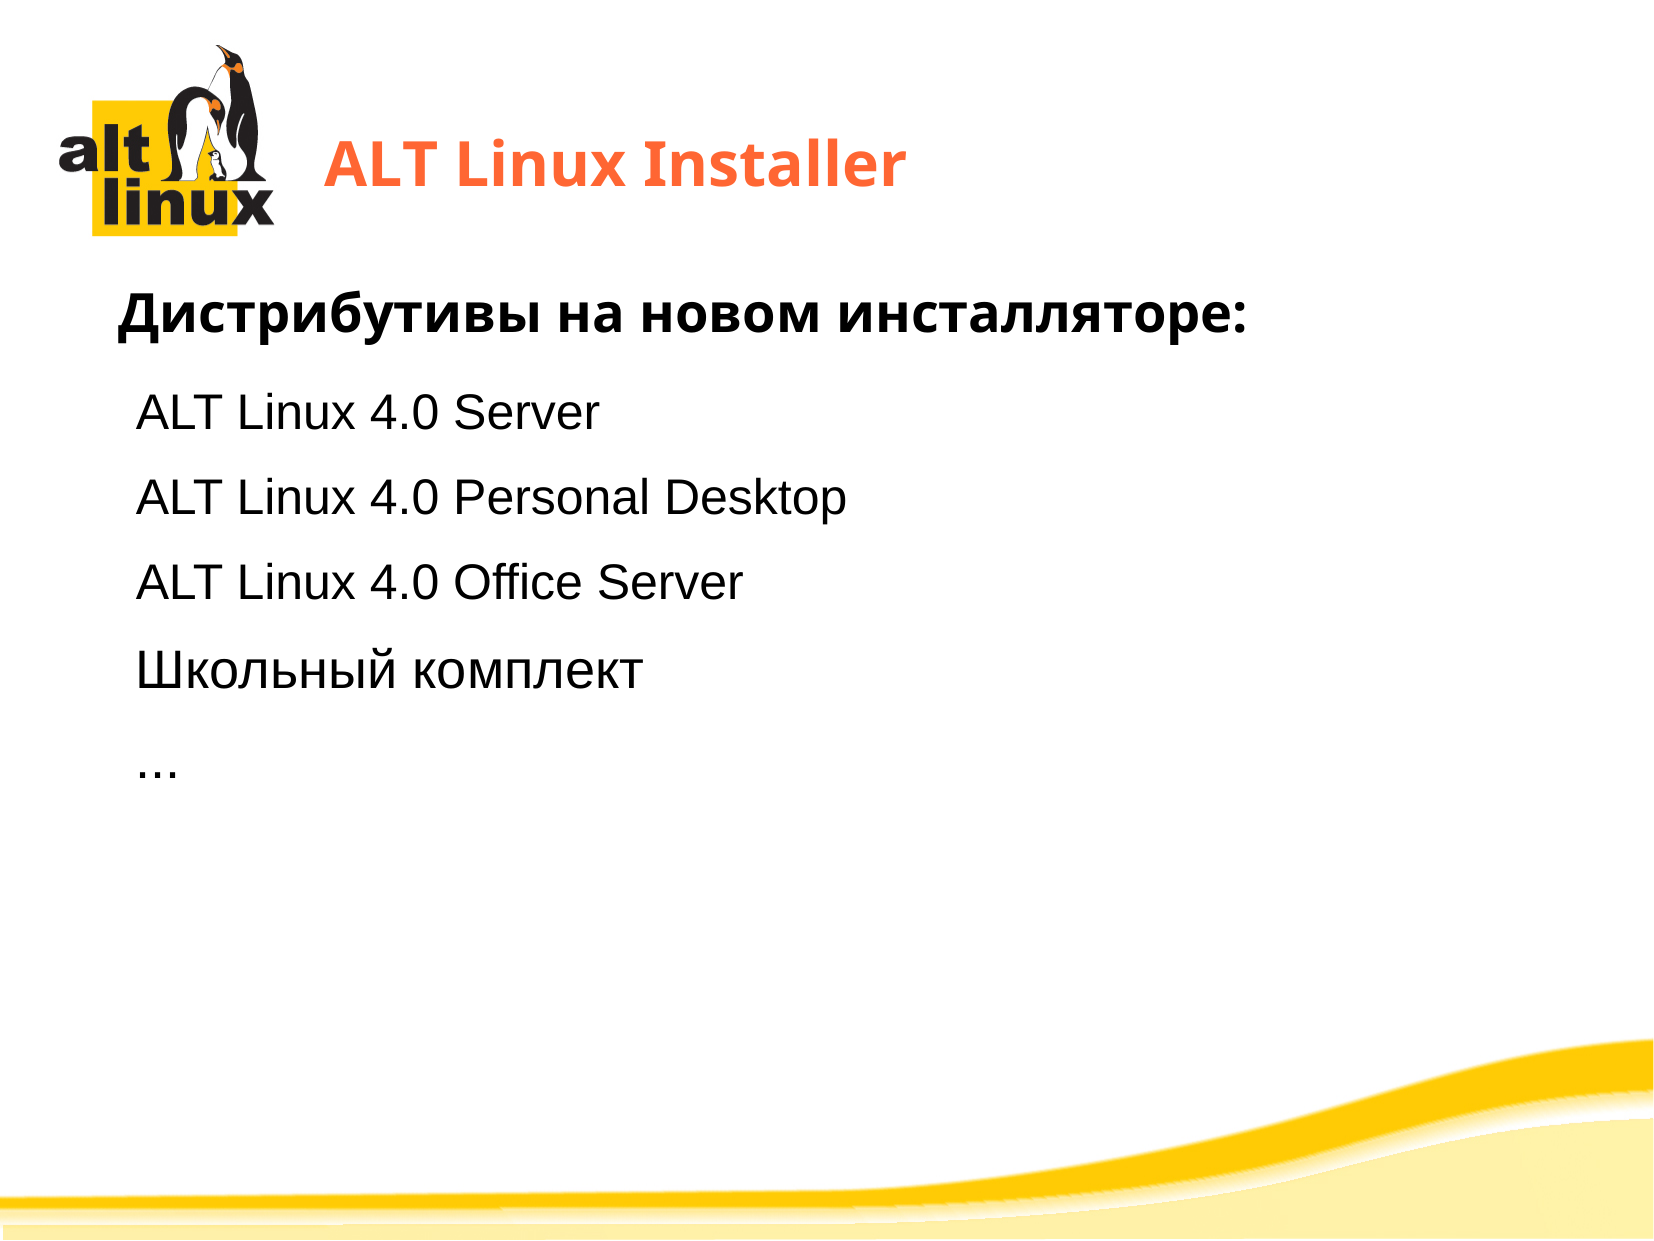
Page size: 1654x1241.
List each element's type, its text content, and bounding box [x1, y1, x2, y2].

title Дистрибутивы на новом инсталляторе: [118, 237, 1536, 386]
picture [0, 0, 1654, 1240]
title ALT Linux Installer [324, 88, 1536, 237]
list ALT Linux 4.0 Server ALT Linux 4.0 Personal Desktop ALT Linux 4.0 Office Server Школьный комплект ... [118, 386, 1536, 1063]
